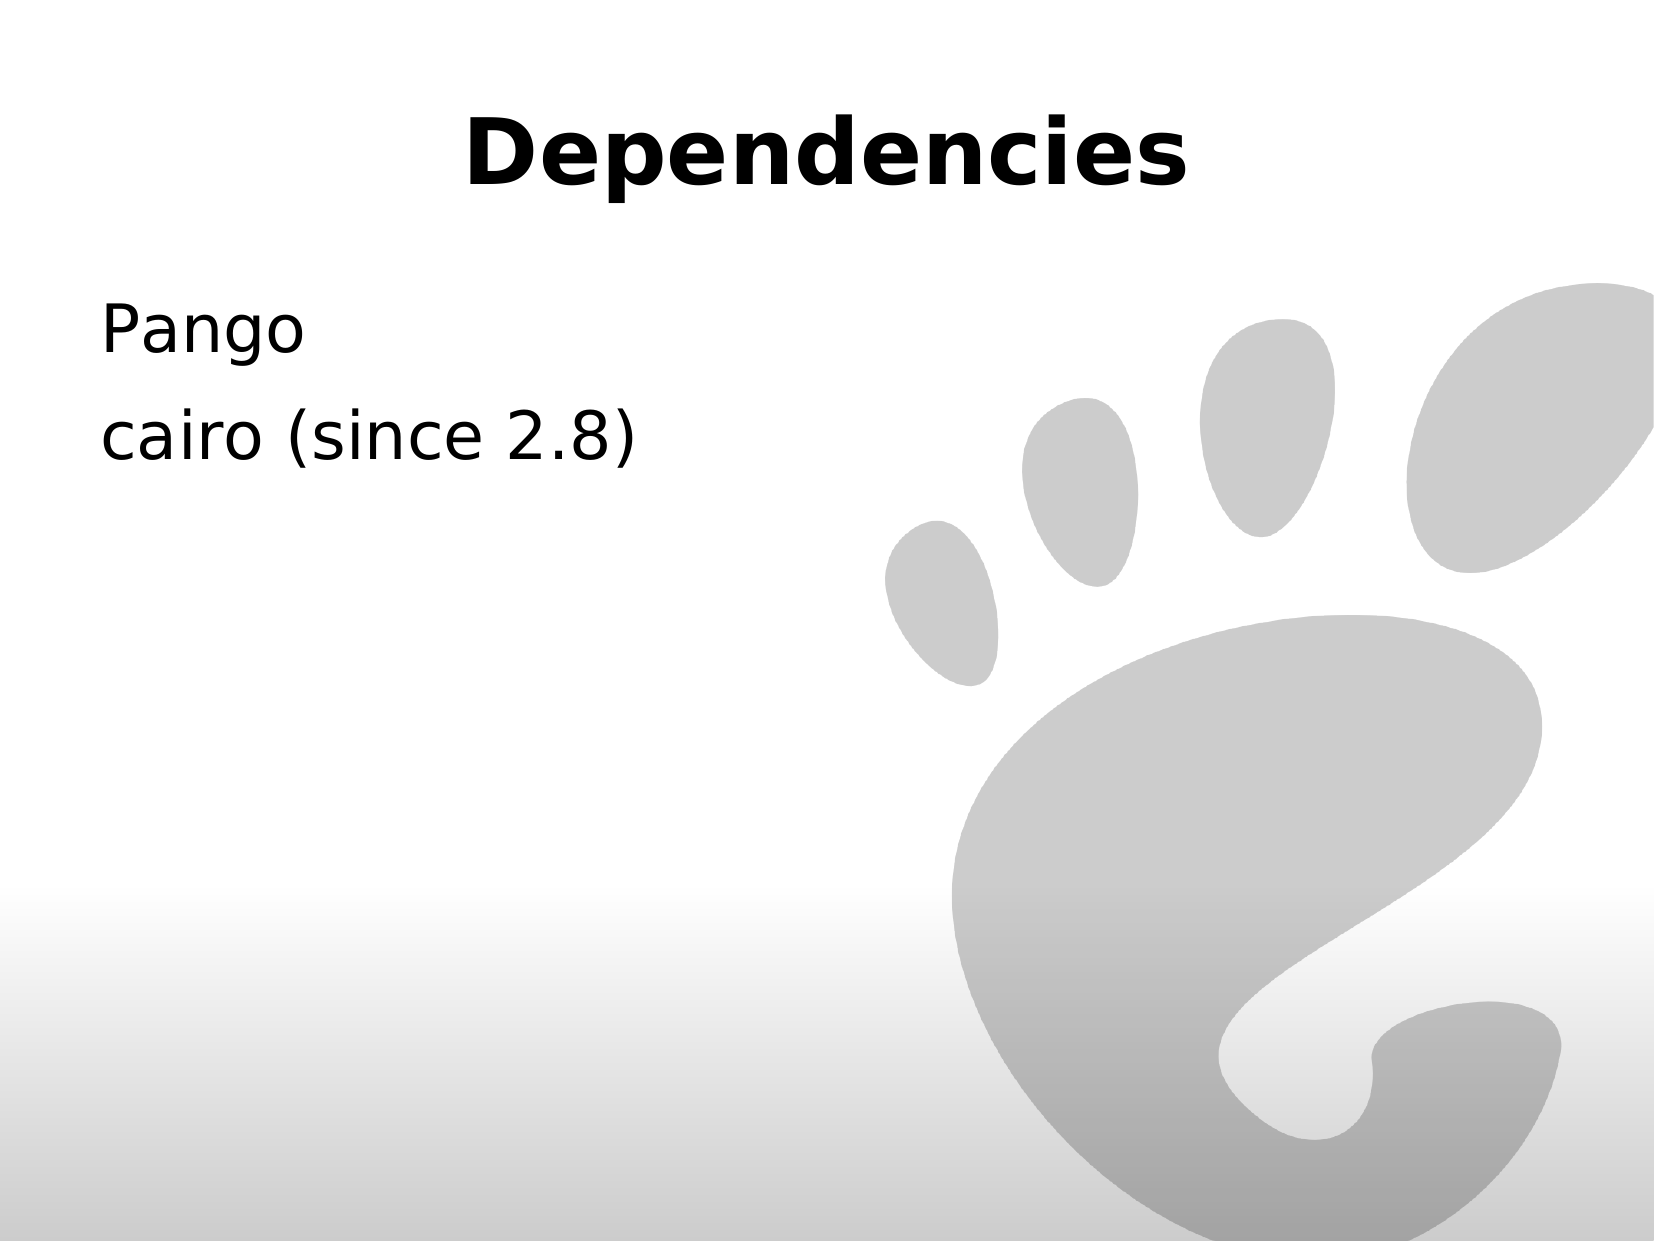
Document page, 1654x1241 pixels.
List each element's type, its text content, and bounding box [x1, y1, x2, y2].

title Dependencies [82, 49, 1571, 257]
list Pango cairo (since 2.8) [82, 290, 1571, 1109]
picture [885, 283, 1654, 1241]
